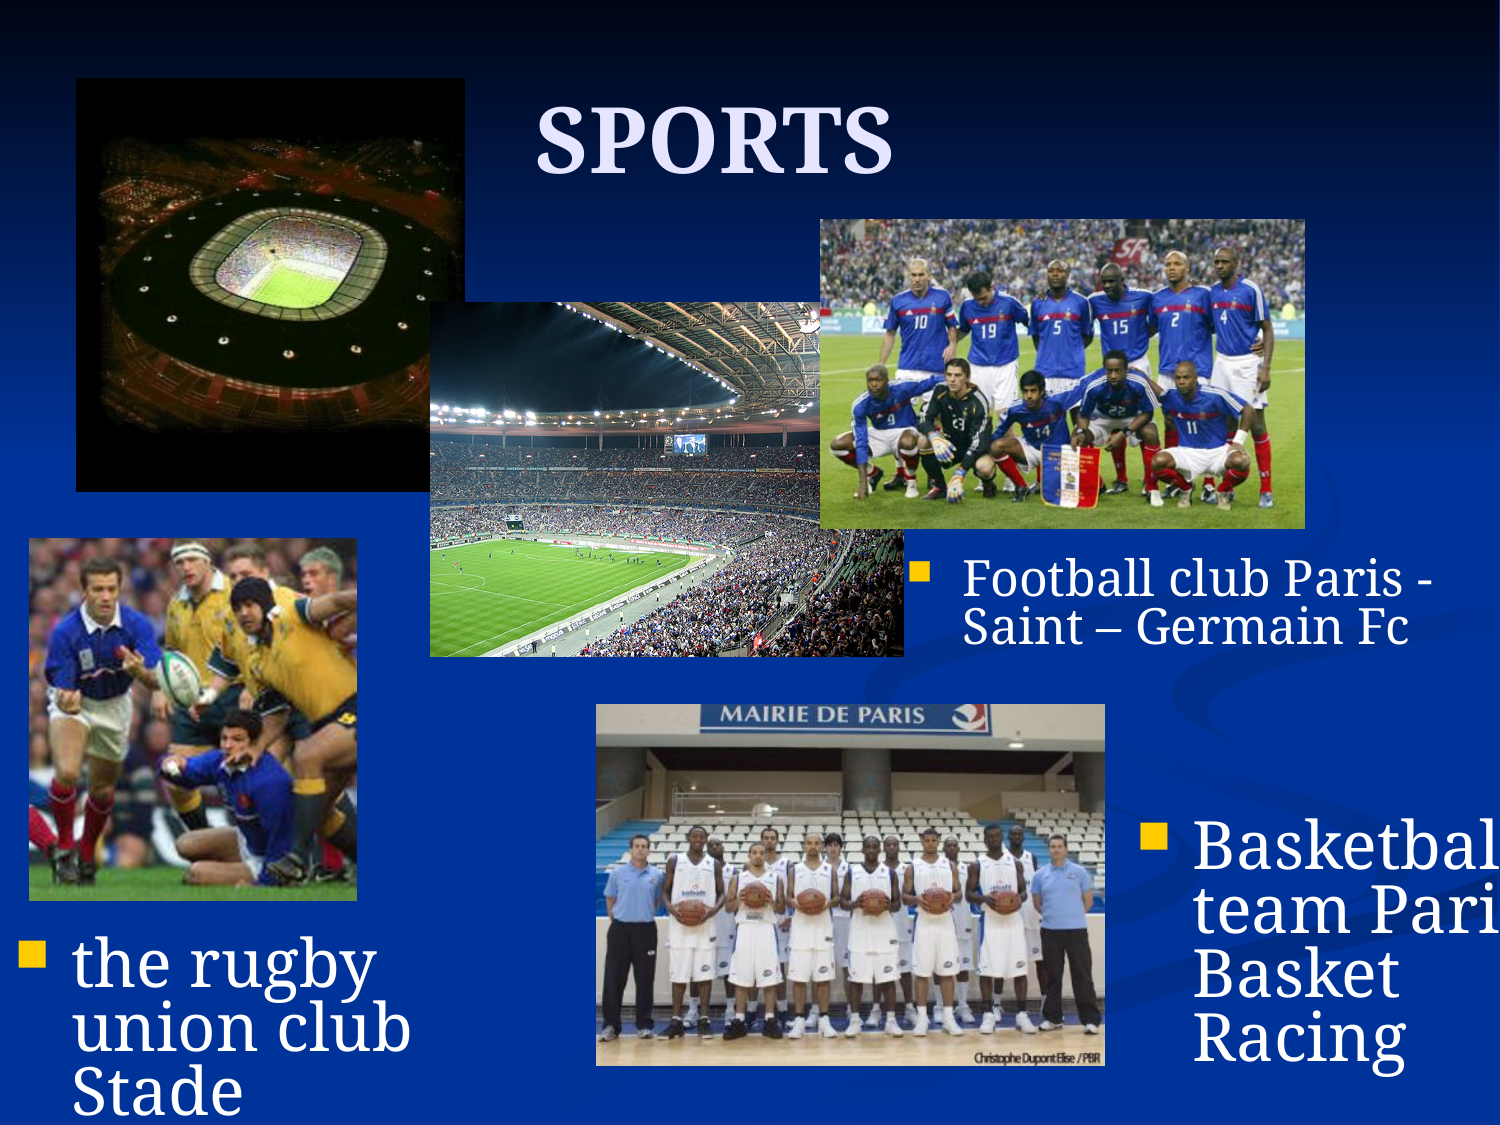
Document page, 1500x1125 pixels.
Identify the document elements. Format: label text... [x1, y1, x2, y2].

list Football club Paris - Saint – Germain Fc [891, 550, 1465, 663]
picture [596, 704, 1105, 1066]
title SPORTS [41, 42, 1392, 231]
text_box Basketball team Paris Basket Racing [1121, 810, 1500, 1071]
picture [29, 538, 357, 901]
text_box the rugby union club Stade Francaiss [0, 928, 573, 1041]
picture [76, 78, 1305, 657]
